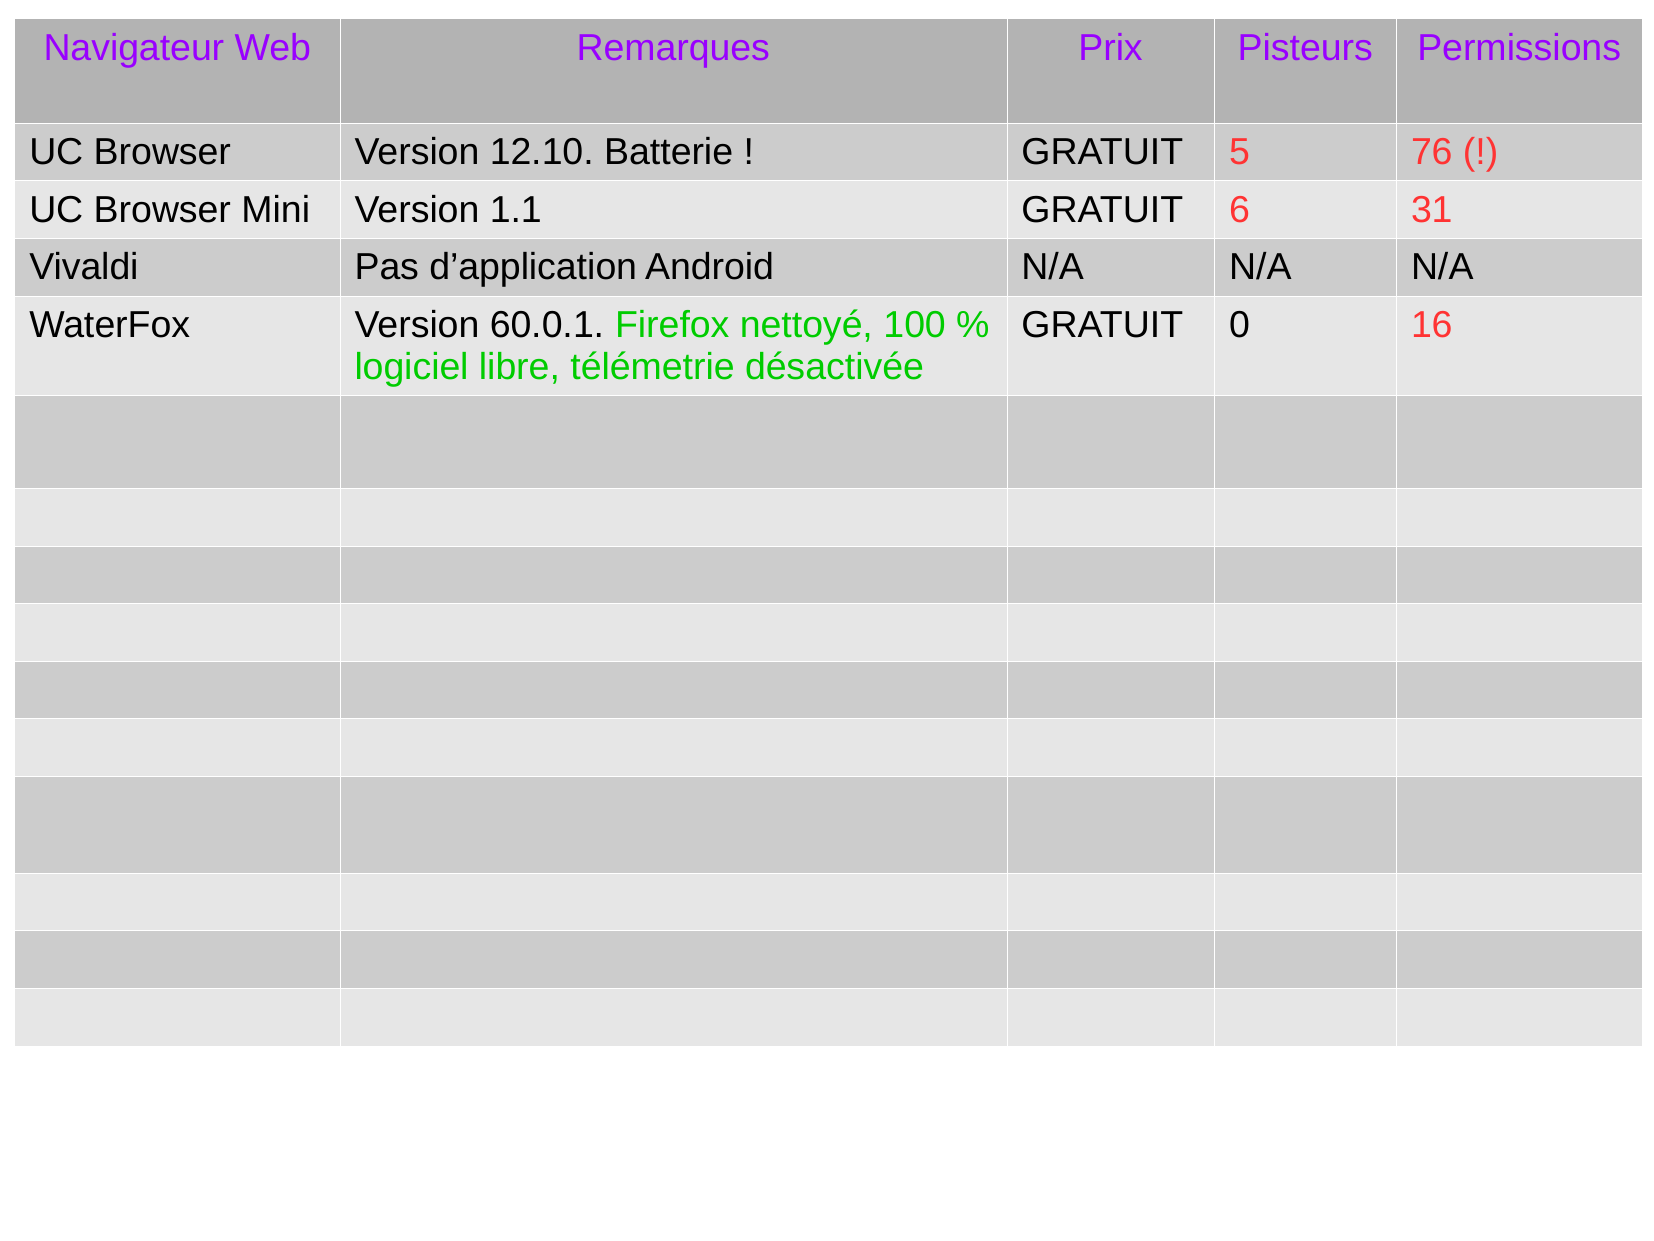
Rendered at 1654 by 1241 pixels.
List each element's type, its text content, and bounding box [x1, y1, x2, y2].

table_cell Version 12.10. Batterie ! [341, 124, 1007, 180]
table_cell 0 [1215, 297, 1396, 395]
table_cell [1215, 662, 1396, 718]
table_header Permissions [1397, 19, 1642, 123]
table_cell [341, 874, 1007, 930]
table_cell [15, 489, 340, 546]
table_cell [1008, 719, 1214, 776]
table_cell 5 [1215, 124, 1396, 180]
table_cell [1008, 604, 1214, 661]
table_cell [341, 547, 1007, 603]
table_cell [1215, 489, 1396, 546]
table_cell 76 (!) [1397, 124, 1642, 180]
table_cell Vivaldi [15, 239, 340, 296]
table_cell [1008, 989, 1214, 1046]
table_cell [1215, 547, 1396, 603]
table_cell GRATUIT [1008, 297, 1214, 395]
table_cell [1215, 719, 1396, 776]
table_header Pisteurs [1215, 19, 1396, 123]
table_cell 16 [1397, 297, 1642, 395]
table_cell [1397, 396, 1642, 488]
table_cell [1008, 396, 1214, 488]
table_cell [341, 489, 1007, 546]
table_cell [1008, 931, 1214, 988]
table_cell [1397, 489, 1642, 546]
table_cell [1215, 777, 1396, 873]
table_cell [1008, 489, 1214, 546]
table_cell [15, 777, 340, 873]
table_cell [1397, 719, 1642, 776]
table_cell GRATUIT [1008, 124, 1214, 180]
table_cell [1215, 396, 1396, 488]
table_cell [1397, 662, 1642, 718]
table_cell [15, 662, 340, 718]
table_cell [1008, 777, 1214, 873]
table_cell [15, 547, 340, 603]
table_cell [1008, 547, 1214, 603]
table_cell [1215, 989, 1396, 1046]
table_cell 6 [1215, 181, 1396, 238]
table_cell [1397, 874, 1642, 930]
table_cell WaterFox [15, 297, 340, 395]
table_cell [341, 777, 1007, 873]
table_cell N/A [1215, 239, 1396, 296]
table_cell [15, 989, 340, 1046]
table_cell [15, 604, 340, 661]
table_header Navigateur Web [15, 19, 340, 123]
table_cell [341, 989, 1007, 1046]
table_cell [1397, 604, 1642, 661]
table_cell [1397, 547, 1642, 603]
table_cell 31 [1397, 181, 1642, 238]
table_cell UC Browser Mini [15, 181, 340, 238]
table_cell [1215, 931, 1396, 988]
table_cell N/A [1397, 239, 1642, 296]
table_cell [15, 874, 340, 930]
table_header Remarques [341, 19, 1007, 123]
table_cell Pas d’application Android [341, 239, 1007, 296]
table_cell [341, 662, 1007, 718]
table_cell [1008, 874, 1214, 930]
table_cell GRATUIT [1008, 181, 1214, 238]
table_cell [341, 604, 1007, 661]
table_cell [15, 719, 340, 776]
table_cell [1215, 874, 1396, 930]
table_cell [1397, 931, 1642, 988]
table_cell [1215, 604, 1396, 661]
table_cell [1397, 777, 1642, 873]
table_cell [15, 931, 340, 988]
table_cell [341, 396, 1007, 488]
table_cell [341, 719, 1007, 776]
table_cell N/A [1008, 239, 1214, 296]
table_cell Version 1.1 [341, 181, 1007, 238]
table_header Prix [1008, 19, 1214, 123]
table_cell [341, 931, 1007, 988]
table_cell [15, 396, 340, 488]
table_cell UC Browser [15, 124, 340, 180]
table_cell [1397, 989, 1642, 1046]
table_cell [1008, 662, 1214, 718]
table_cell Version 60.0.1. Firefox nettoyé, 100 % logiciel libre, télémetrie désactivée [341, 297, 1007, 395]
